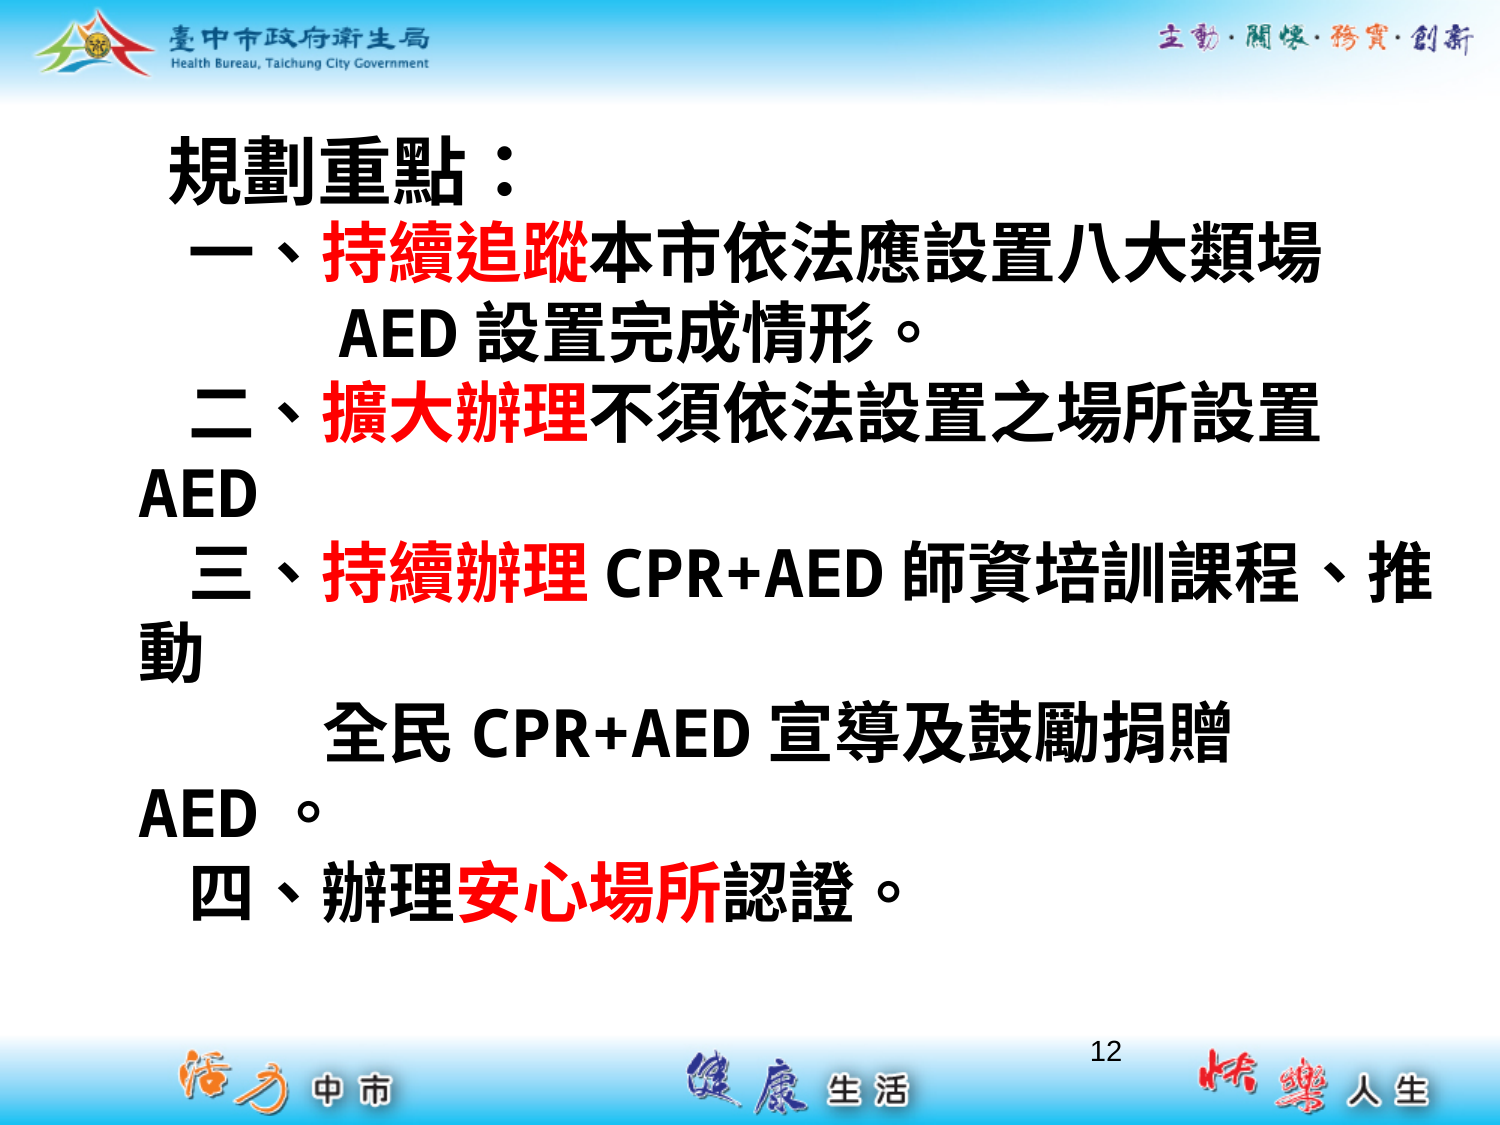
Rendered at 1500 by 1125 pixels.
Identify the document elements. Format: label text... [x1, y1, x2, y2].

text_box 一、持續追蹤本市依法應設置八大類場 AED設置完成情形。 二、擴大辦理不須依法設置之場所設置AED 三、持續辦理CPR+AED師資培訓課程、推動 全民CPR+AED宣導及鼓勵捐贈AED。 四、辦理安心場所認證。 [124, 203, 1454, 938]
text_box [1074, 1024, 1426, 1103]
text_box 規劃重點： [152, 117, 558, 222]
